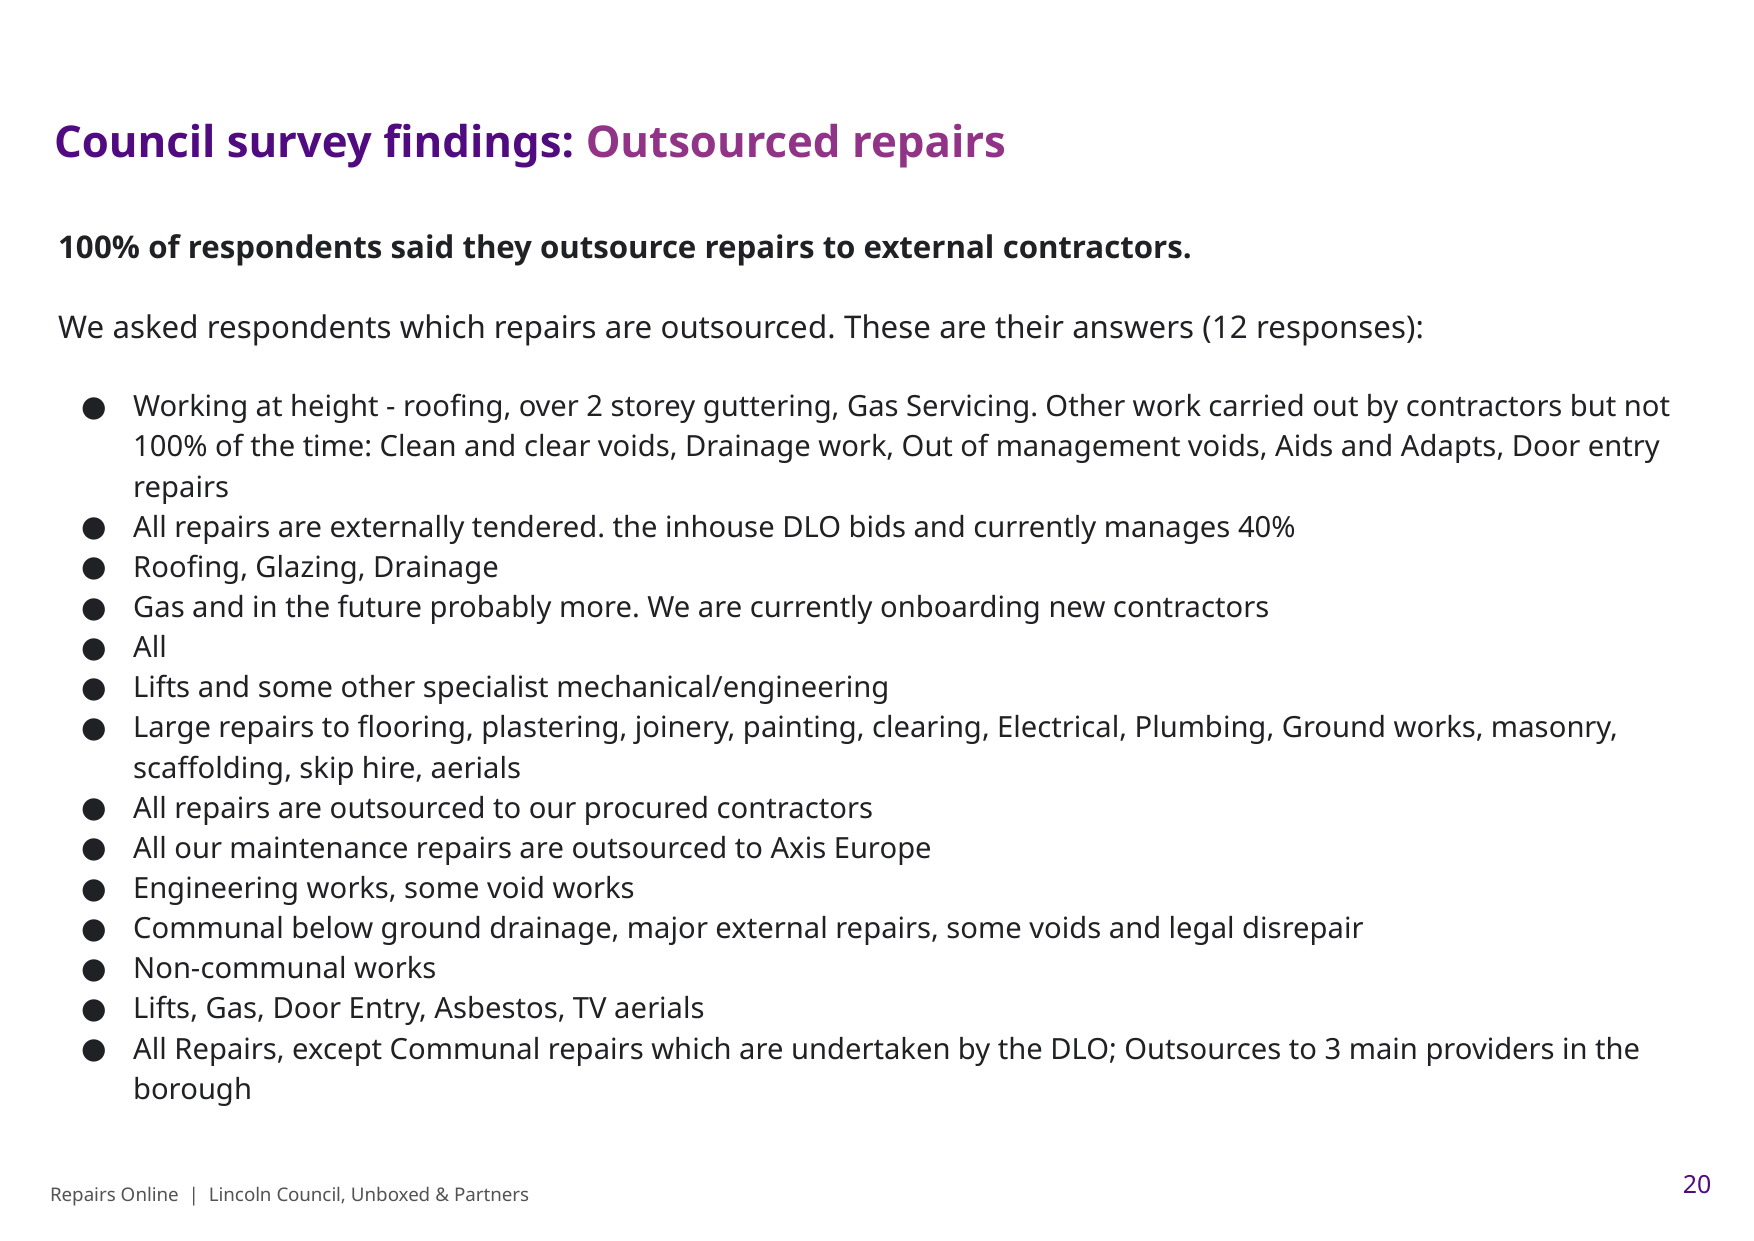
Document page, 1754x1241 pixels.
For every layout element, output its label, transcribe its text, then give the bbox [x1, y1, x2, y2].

slide_number <number> [1625, 1138, 1731, 1234]
title Council survey findings: Outsourced repairs [35, 94, 1505, 245]
text_box 100% of respondents said they outsource repairs to external contractors. We asked respondents which repairs are outsourced. These are their answers (12 responses): Working at height - roofing, over 2 storey guttering, Gas Servicing. Other work carried out by contractors but not 100% of the time: Clean and clear voids, Drainage work, Out of management voids, Aids and Adapts, Door entry repairs All repairs are externally tendered. the inhouse DLO bids and currently manages 40% Roofing, Glazing, Drainage Gas and in the future probably more. We are currently onboarding new contractors All Lifts and some other specialist mechanical/engineering Large repairs to flooring, plastering, joinery, painting, clearing, Electrical, Plumbing, Ground works, masonry, scaffolding, skip hire, aerials All repairs are outsourced to our procured contractors All our maintenance repairs are outsourced to Axis Europe Engineering works, some void works Communal below ground drainage, major external repairs, some voids and legal disrepair Non-communal works Lifts, Gas, Door Entry, Asbestos, TV aerials All Repairs, except Communal repairs which are undertaken by the DLO; Outsources to 3 main providers in the borough [43, 206, 1704, 1056]
